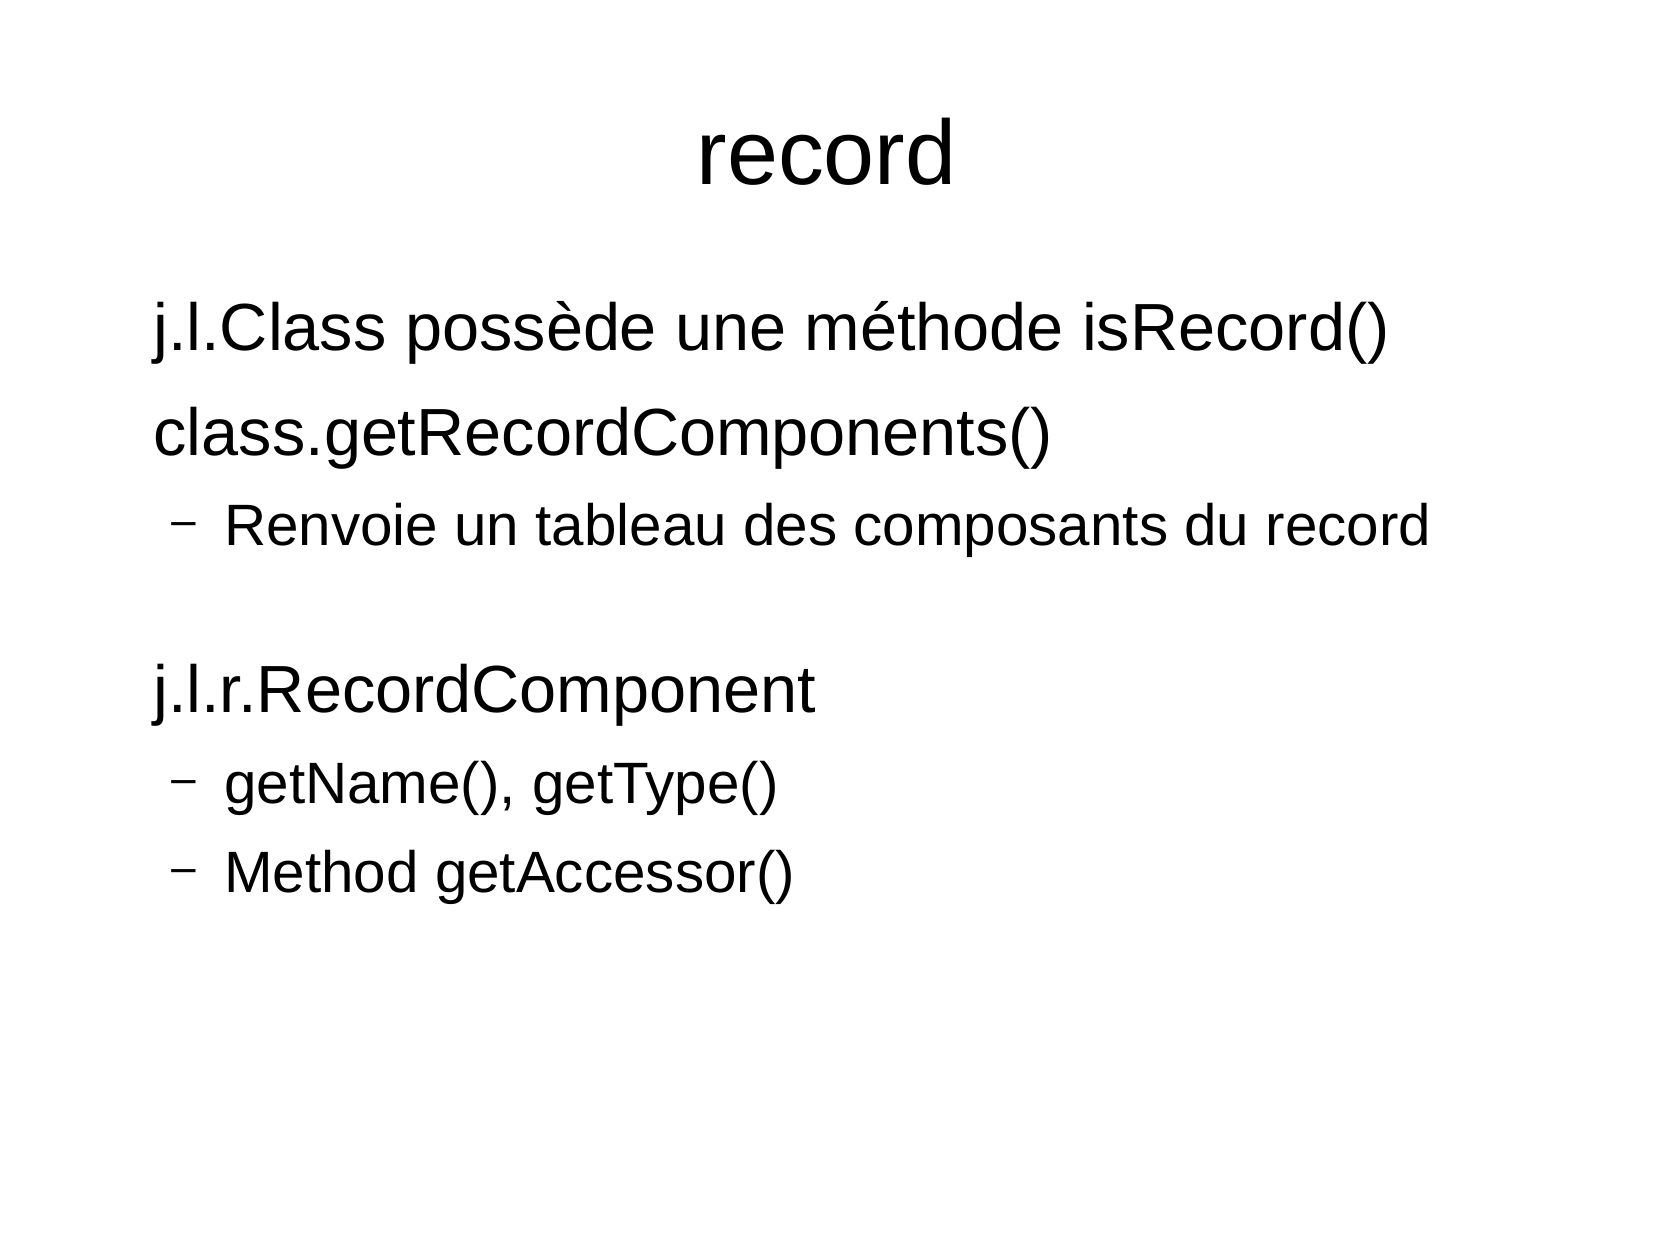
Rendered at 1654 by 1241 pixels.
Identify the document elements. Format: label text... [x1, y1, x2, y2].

title record [82, 49, 1571, 257]
list j.l.Class possède une méthode isRecord() class.getRecordComponents() Renvoie un tableau des composants du record j.l.r.RecordComponent getName(), getType() Method getAccessor() [82, 290, 1571, 1126]
